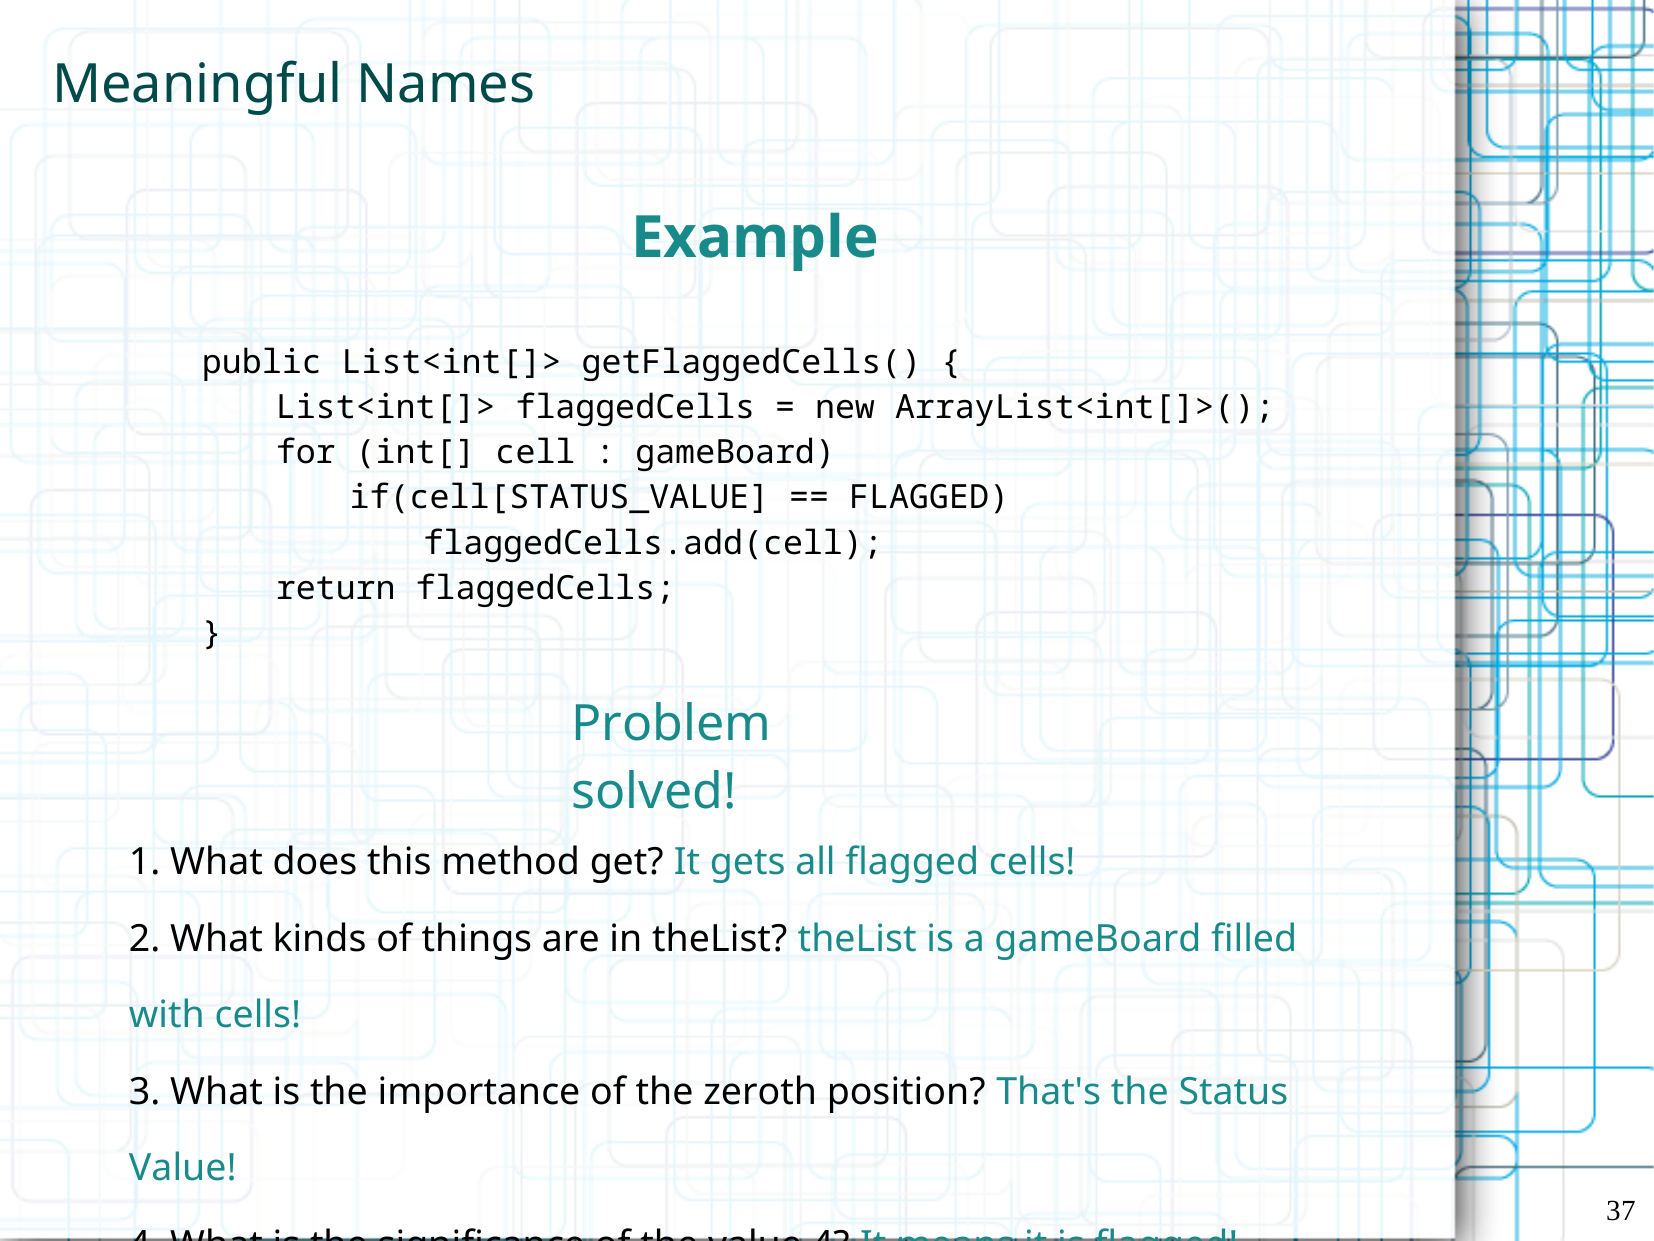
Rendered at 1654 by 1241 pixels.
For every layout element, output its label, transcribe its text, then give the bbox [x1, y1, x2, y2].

text_box Problem solved! [556, 679, 938, 801]
text_box Meaningful Names [37, 37, 676, 113]
text_box public List<int[]> getFlaggedCells() { List<int[]> flaggedCells = new ArrayList<int[]>(); for (int[] cell : gameBoard) if(cell[STATUS_VALUE] == FLAGGED) flaggedCells.add(cell); return flaggedCells; } [187, 330, 1313, 636]
picture [0, 0, 1654, 1241]
text_box What does this method get? It gets all flagged cells! What kinds of things are in theList? theList is a gameBoard filled with cells! What is the importance of the zeroth position? That's the Status Value! What is the significance of the value 4? It means it is flagged! [114, 801, 1390, 1153]
text_box Example [436, 187, 1074, 287]
